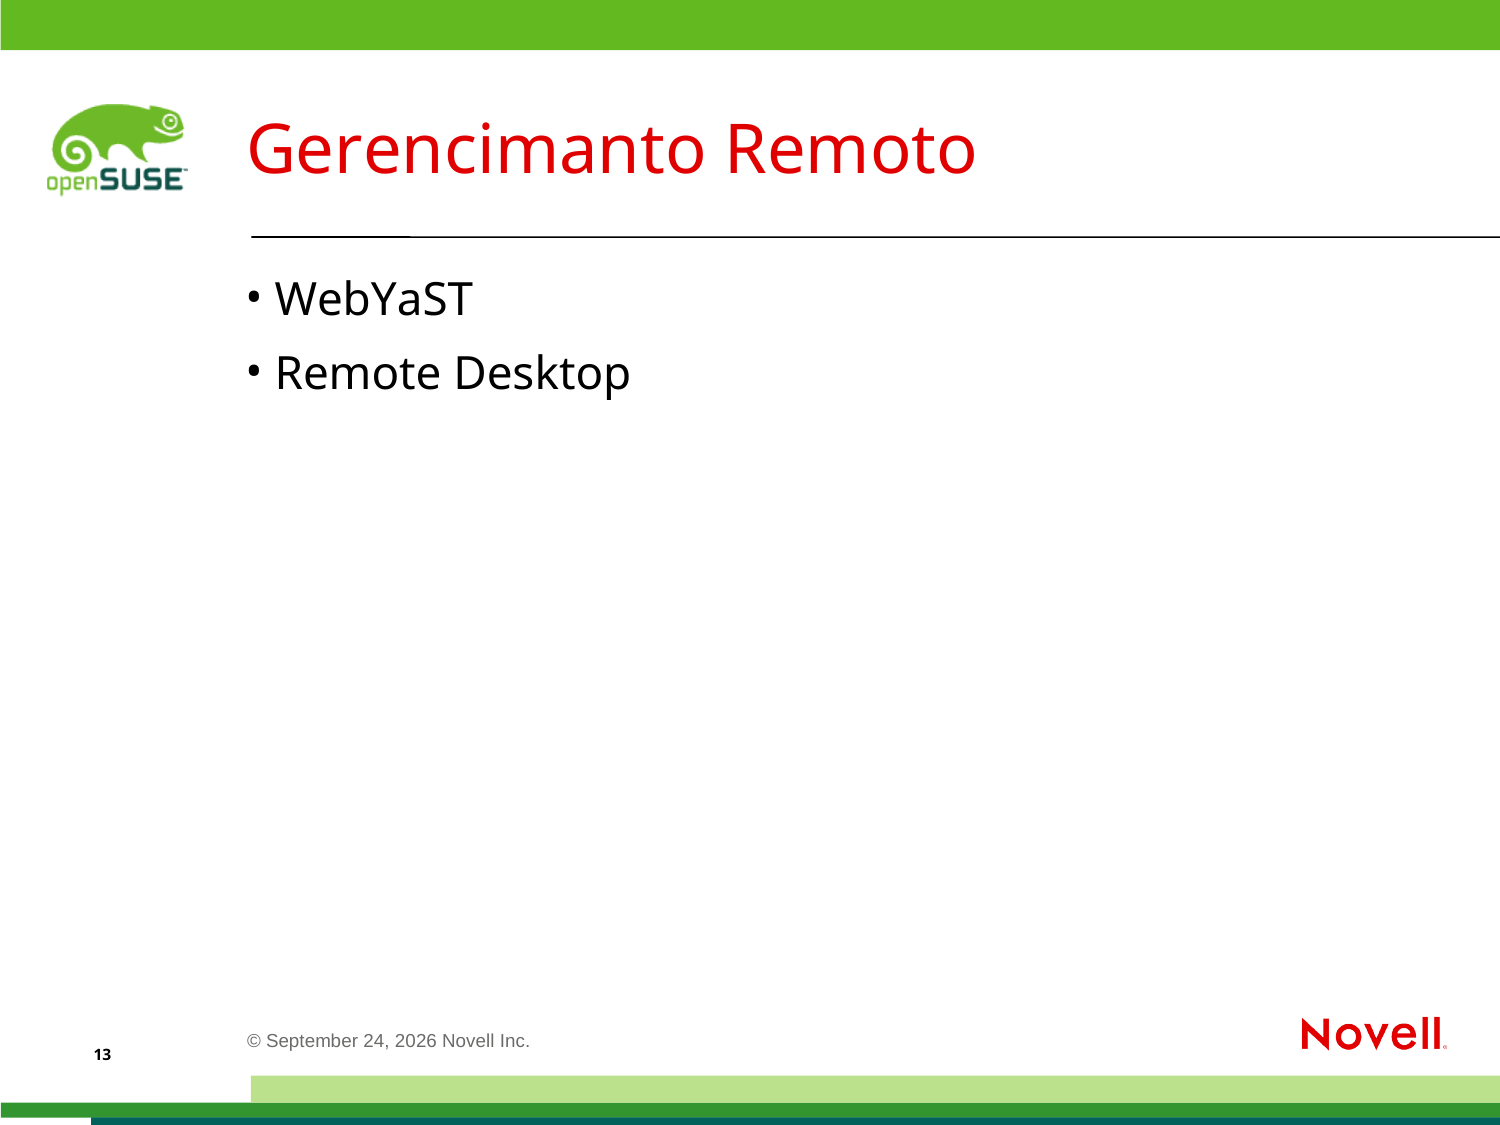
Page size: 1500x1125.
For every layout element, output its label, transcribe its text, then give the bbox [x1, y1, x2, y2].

picture [47, 104, 188, 197]
picture [1295, 1011, 1453, 1056]
title Gerencimanto Remoto [246, 68, 1409, 231]
list WebYaST Remote Desktop [245, 267, 1458, 1010]
